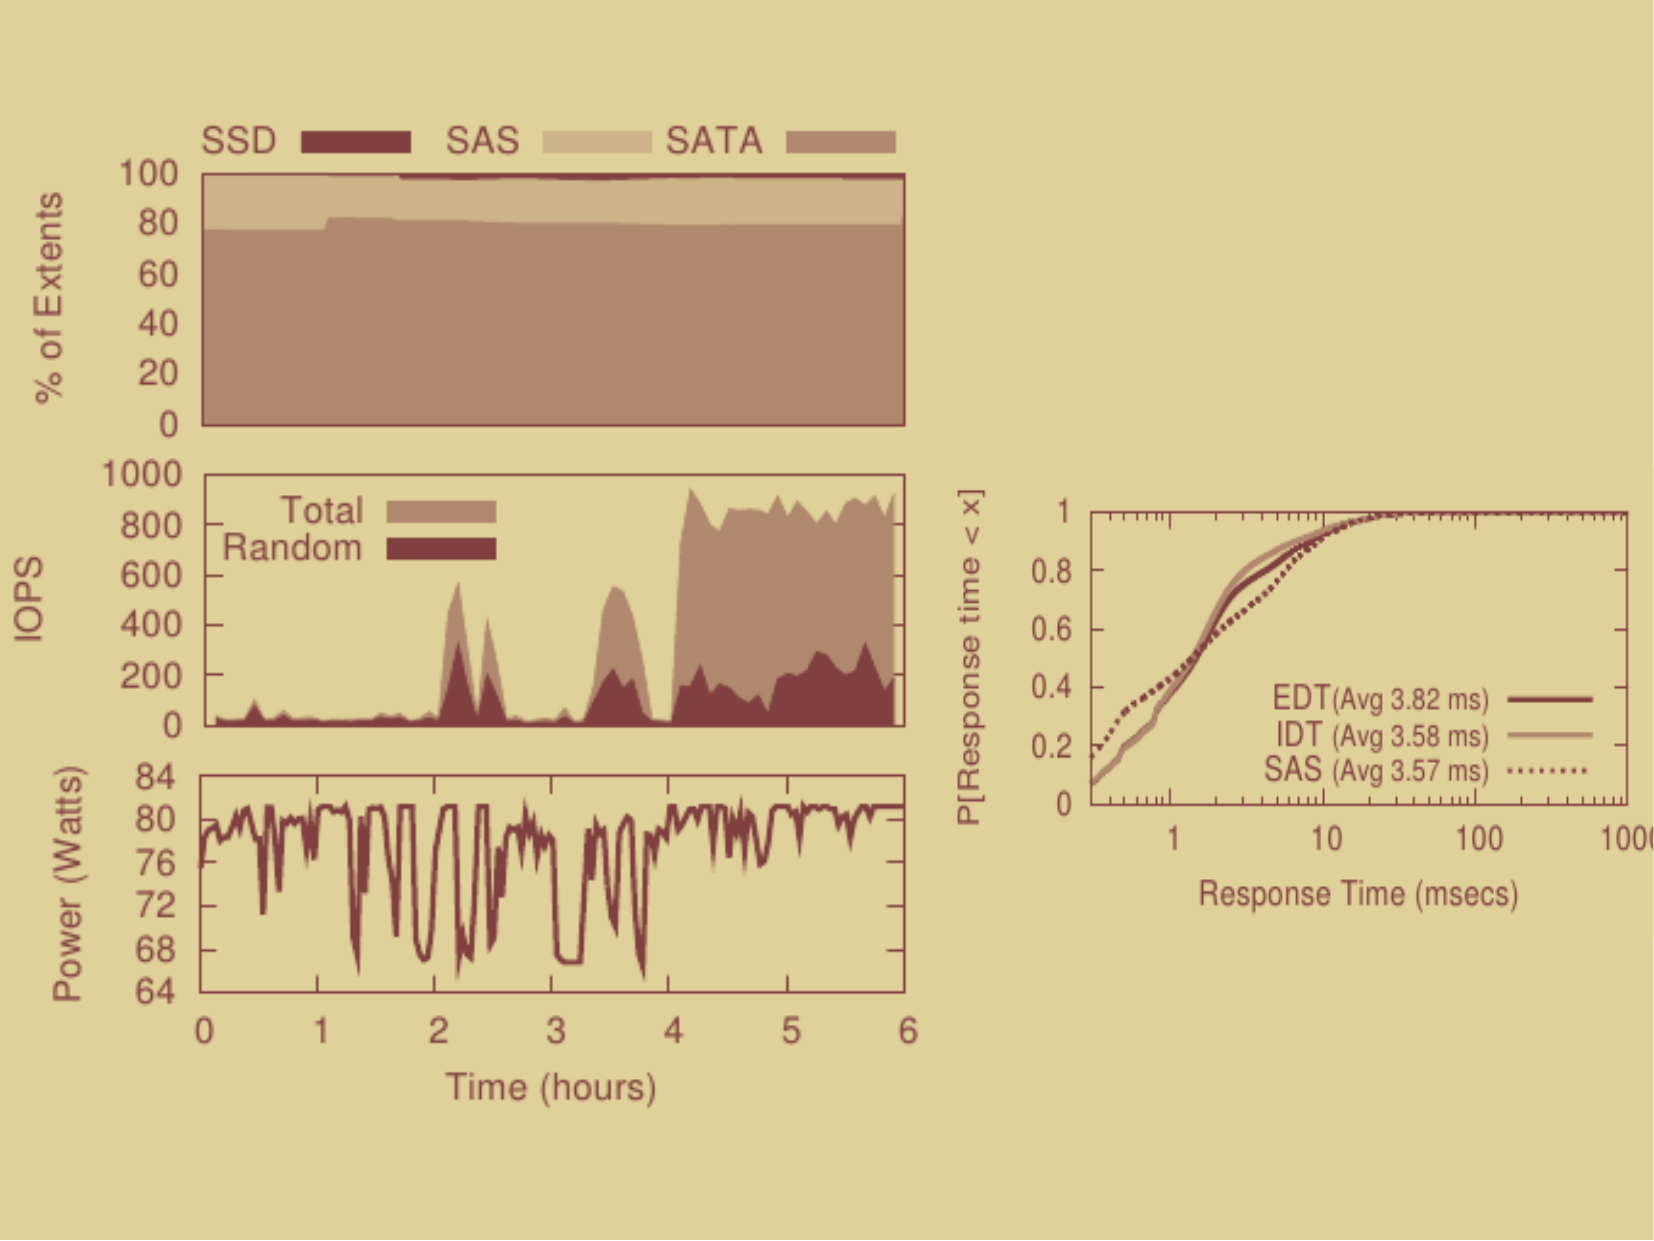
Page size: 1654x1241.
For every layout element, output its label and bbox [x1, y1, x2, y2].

picture [0, 112, 1654, 1126]
